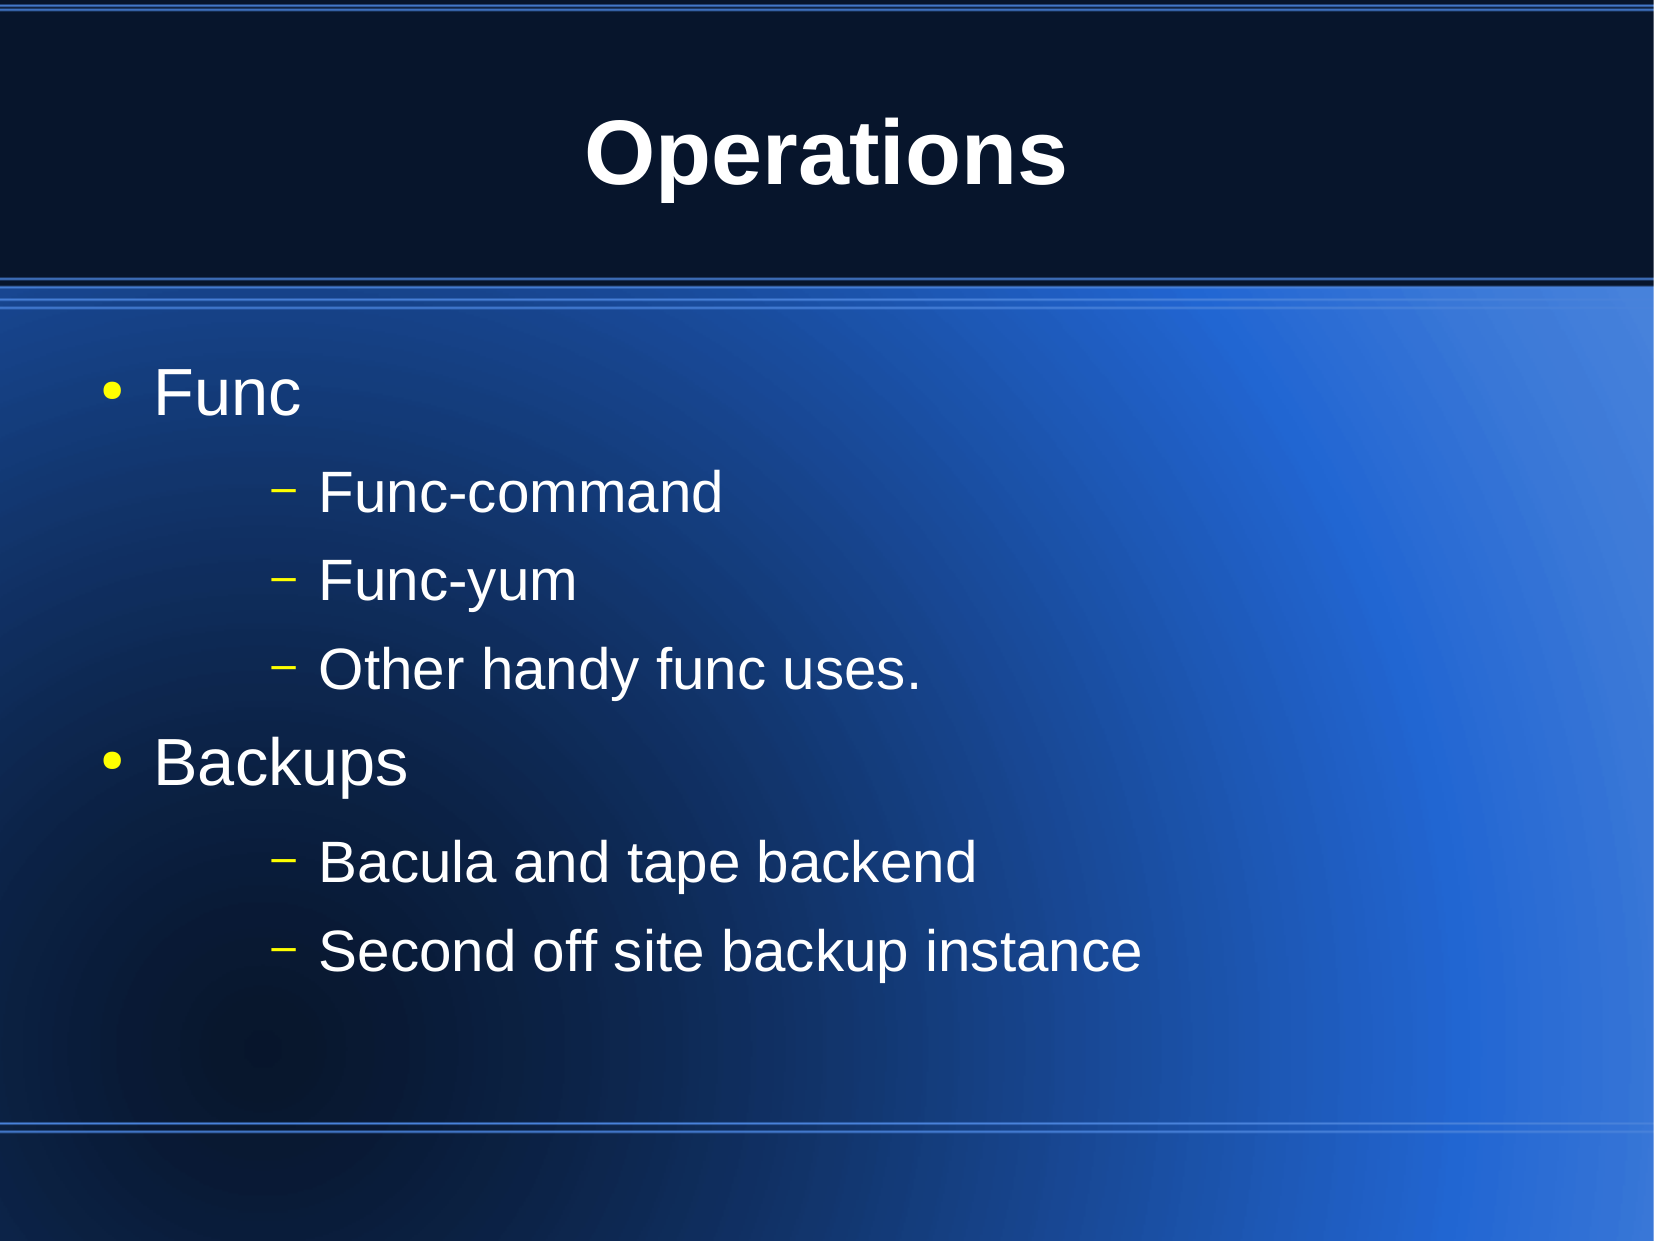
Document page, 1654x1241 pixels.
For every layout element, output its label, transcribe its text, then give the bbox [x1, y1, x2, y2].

list Func Func-command Func-yum Other handy func uses. Backups Bacula and tape backend Second off site backup instance [82, 355, 1571, 1174]
title Operations [82, 49, 1571, 257]
picture [0, 0, 1654, 1241]
